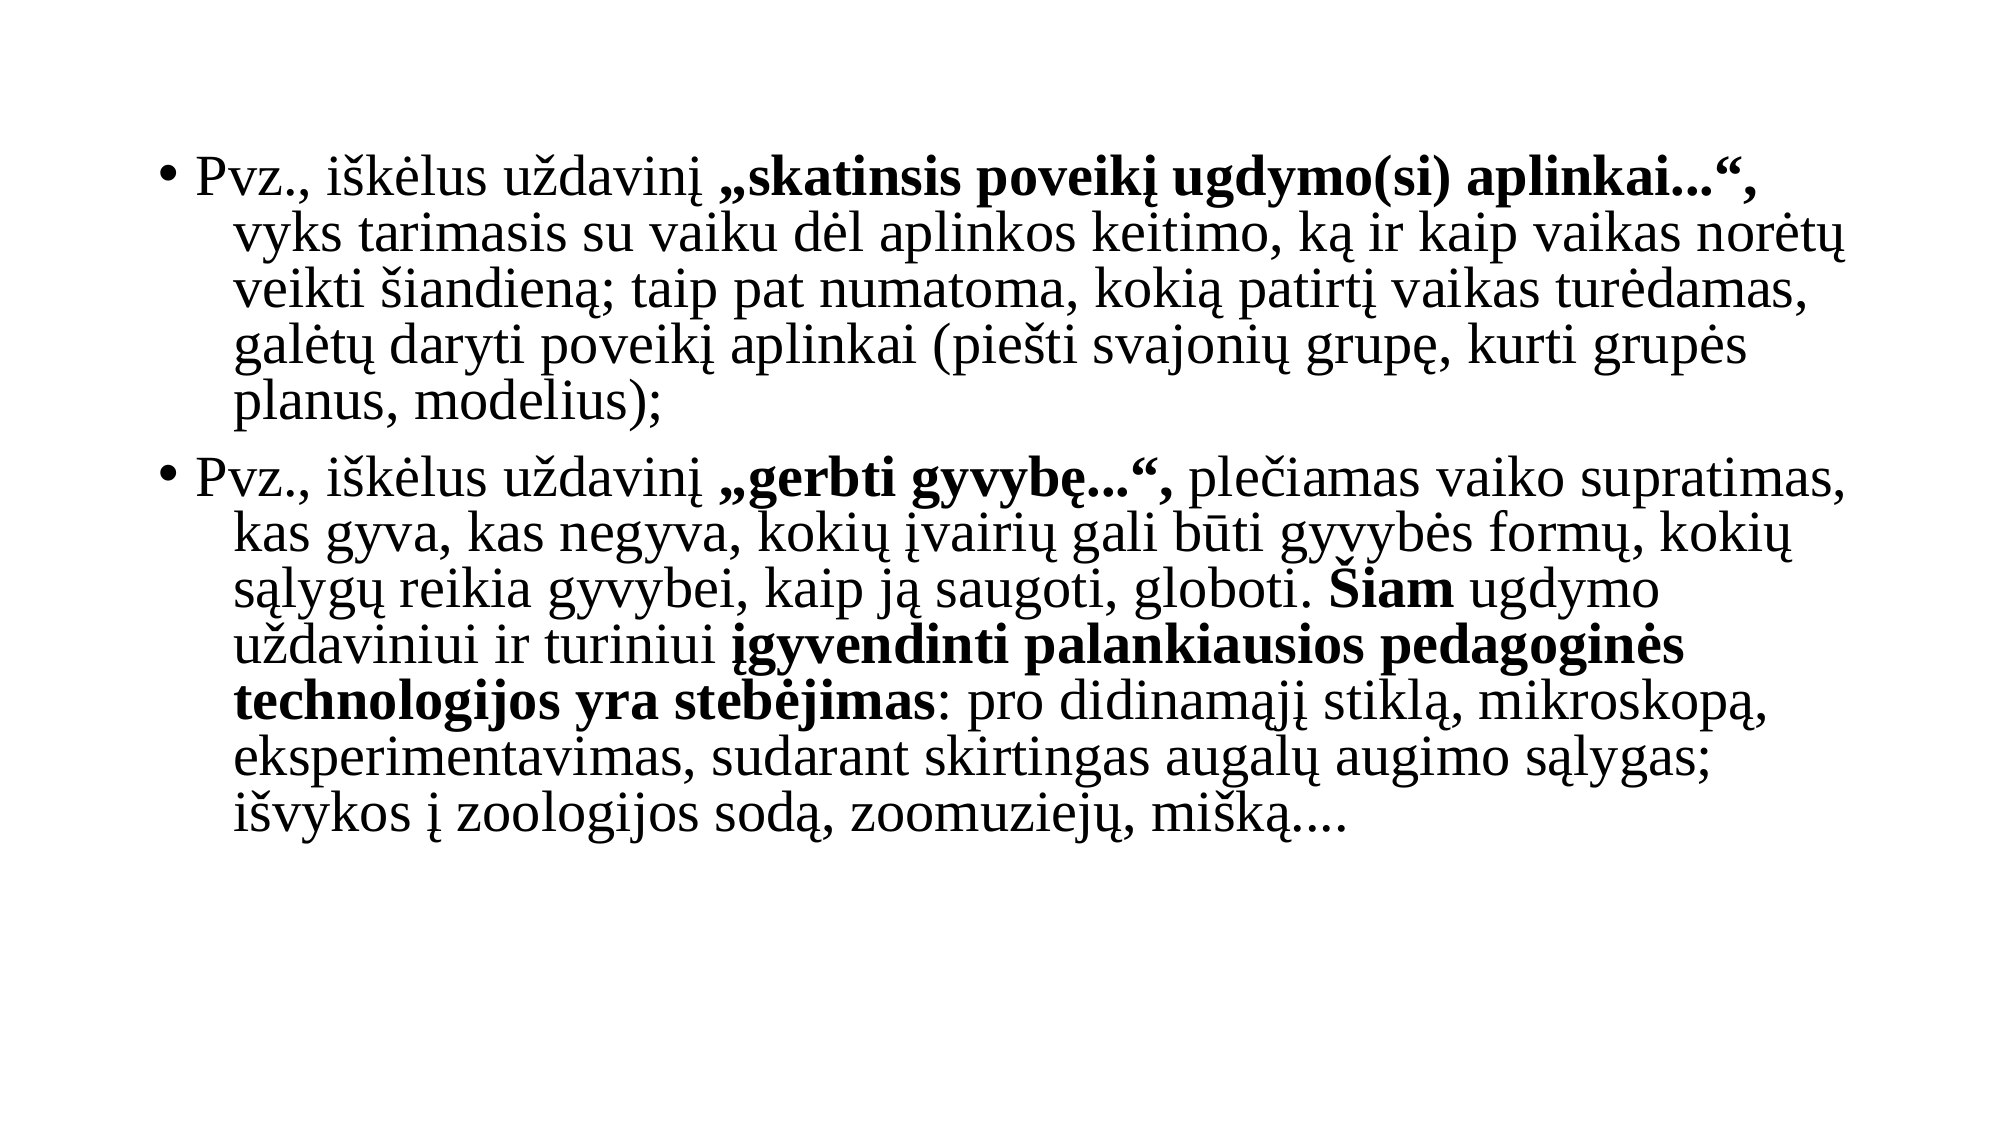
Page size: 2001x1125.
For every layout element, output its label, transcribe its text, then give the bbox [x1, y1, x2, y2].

list Pvz., iškėlus uždavinį „skatinsis poveikį ugdymo(si) aplinkai...“, vyks tarimasis su vaiku dėl aplinkos keitimo, ką ir kaip vaikas norėtų veikti šiandieną; taip pat numatoma, kokią patirtį vaikas turėdamas, galėtų daryti poveikį aplinkai (piešti svajonių grupę, kurti grupės planus, modelius); Pvz., iškėlus uždavinį „gerbti gyvybę...“, plečiamas vaiko supratimas, kas gyva, kas negyva, kokių įvairių gali būti gyvybės formų, kokių sąlygų reikia gyvybei, kaip ją saugoti, globoti. Šiam ugdymo uždaviniui ir turiniui įgyvendinti palankiausios pedagoginės technologijos yra stebėjimas: pro didinamąjį stiklą, mikroskopą, eksperimentavimas, sudarant skirtingas augalų augimo sąlygas; išvykos į zoologijos sodą, zoomuziejų, mišką.... [143, 143, 1869, 858]
